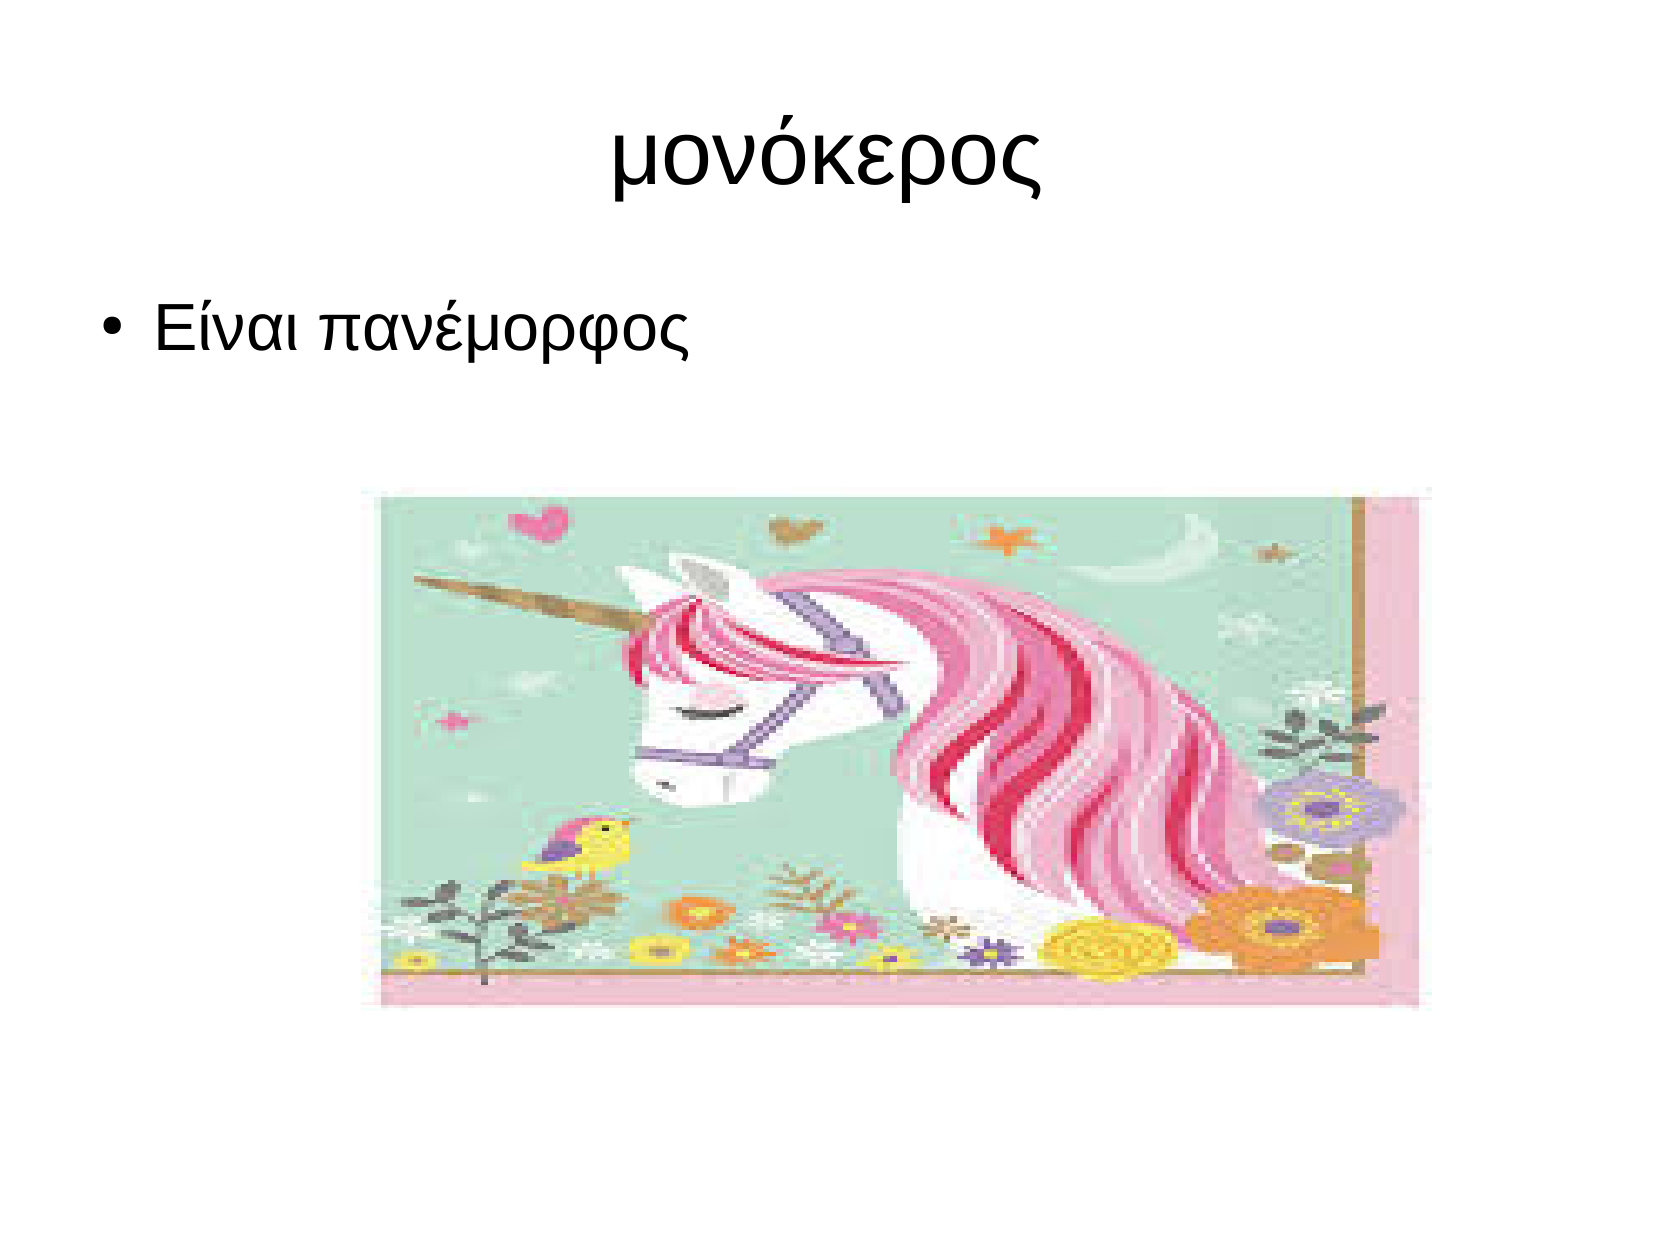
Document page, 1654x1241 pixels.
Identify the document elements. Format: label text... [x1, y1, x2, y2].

list Είναι πανέμορφος [82, 290, 1571, 1109]
title μονόκερος [82, 49, 1571, 257]
picture [147, 383, 1654, 1120]
